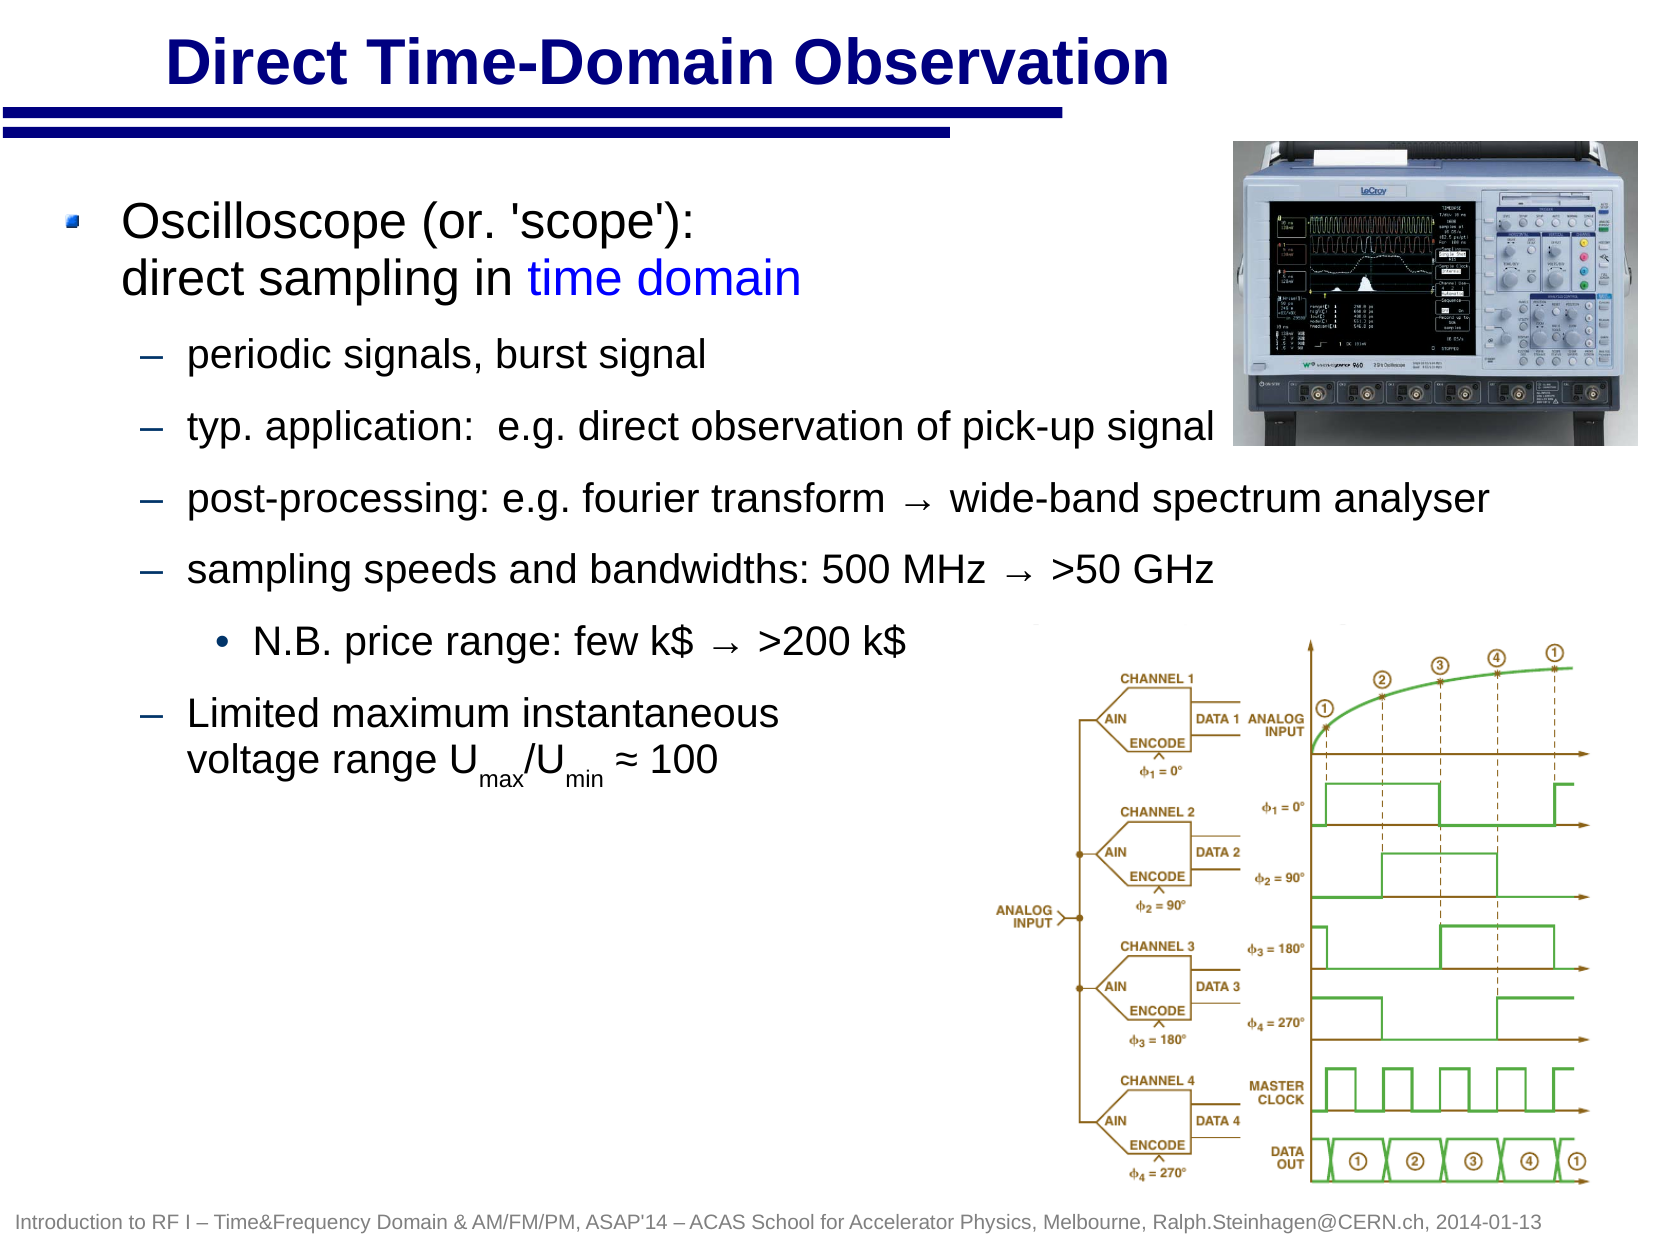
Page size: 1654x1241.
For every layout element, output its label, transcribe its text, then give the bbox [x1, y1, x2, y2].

title Direct Time-Domain Observation [165, 0, 1323, 124]
list Oscilloscope (or. 'scope'): direct sampling in time domain periodic signals, burst signal typ. application: e.g. direct observation of pick-up signal post-processing: e.g. fourier transform → wide-band spectrum analyser sampling speeds and bandwidths: 500 MHz → >50 GHz N.B. price range: few k$ → >200 k$ Limited maximum instantaneous voltage range Umax/Umin ≈ 100 [65, 192, 1628, 1205]
picture [1233, 141, 1638, 446]
picture [970, 624, 1608, 1191]
